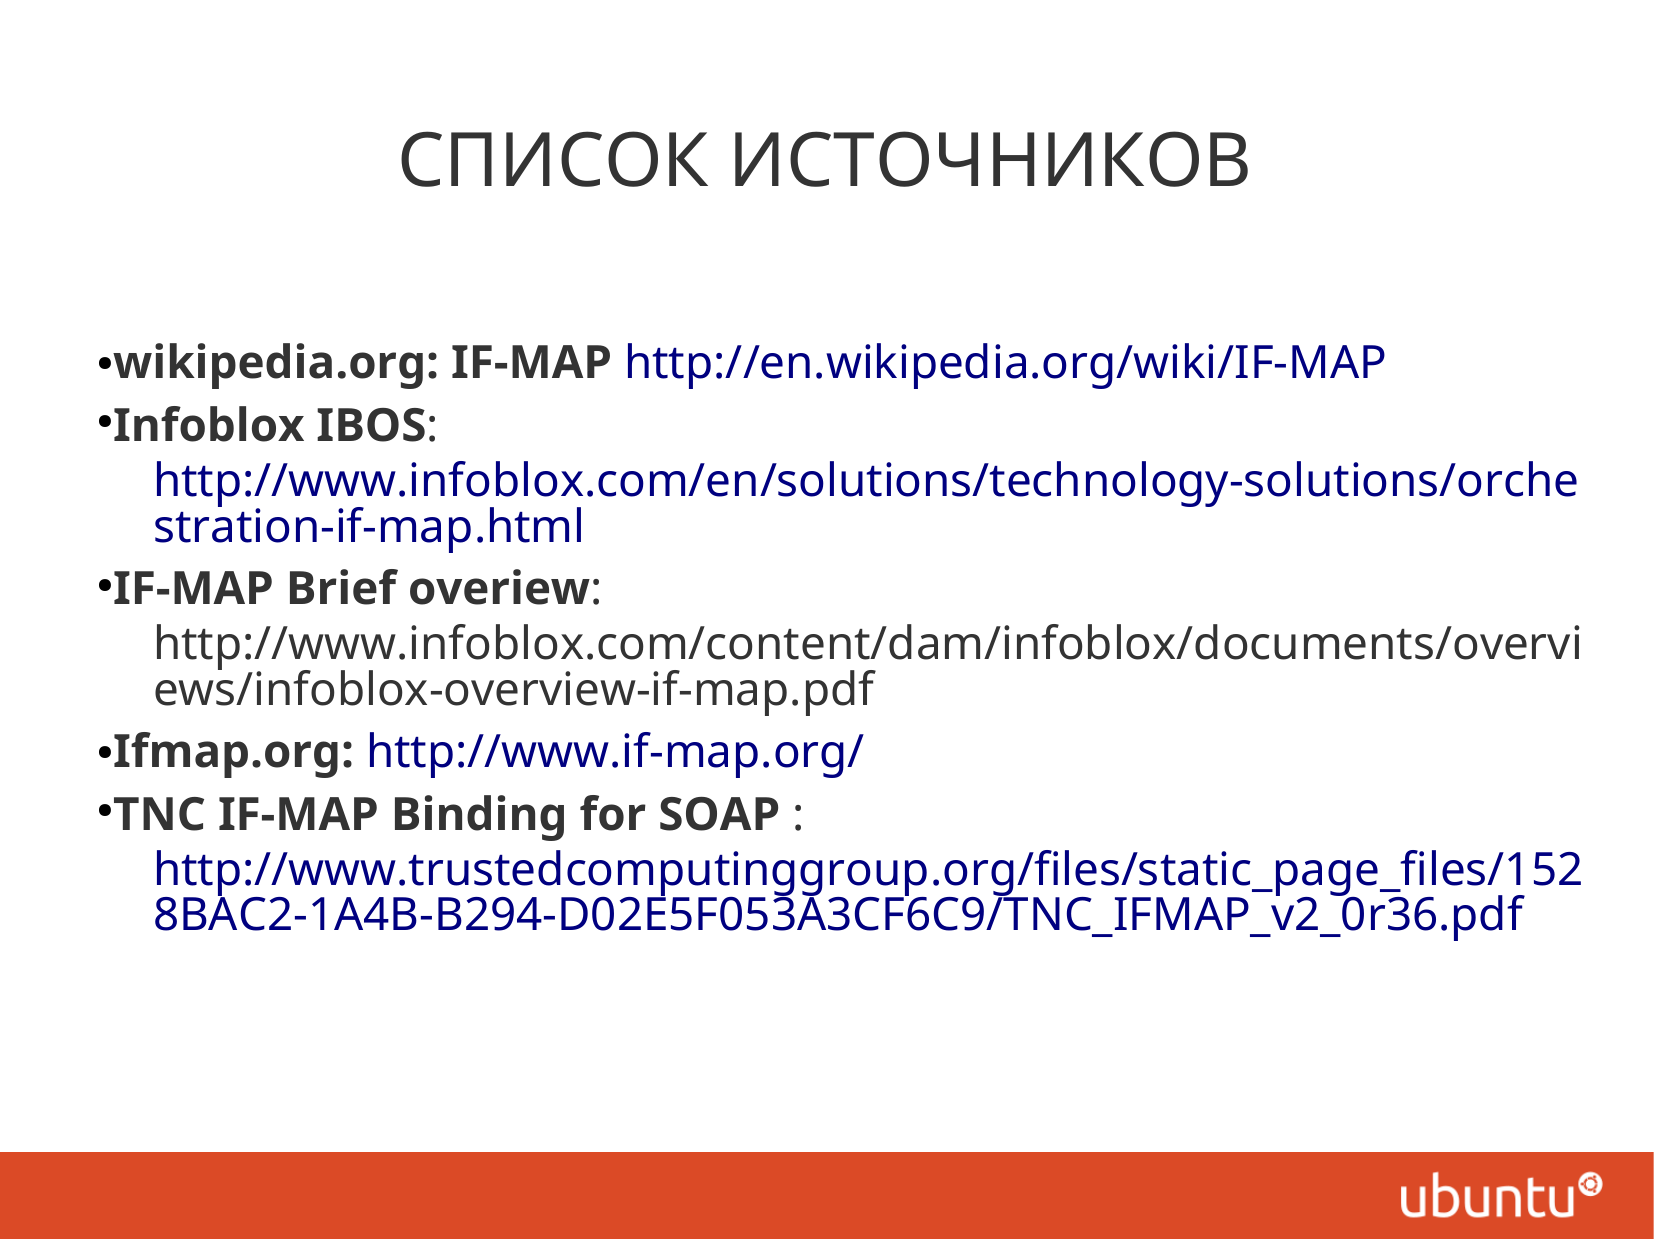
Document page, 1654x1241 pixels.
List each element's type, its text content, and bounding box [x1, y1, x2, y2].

picture [0, 1152, 1654, 1239]
list wikipedia.org: IF-MAP http://en.wikipedia.org/wiki/IF-MAP Infoblox IBOS: http://www.infoblox.com/en/solutions/technology-solutions/orchestration-if-map.html IF-MAP Brief overiew: http://www.infoblox.com/content/dam/infoblox/documents/overviews/infoblox-overview-if-map.pdf Ifmap.org: http://www.if-map.org/ TNC IF-MAP Binding for SOAP : http://www.trustedcomputinggroup.org/files/static_page_files/1528BAC2-1A4B-B294-D02E5F053A3CF6C9/TNC_IFMAP_v2_0r36.pdf [88, 324, 1595, 1093]
title СПИСОК ИСТОЧНИКОВ [55, 88, 1595, 237]
